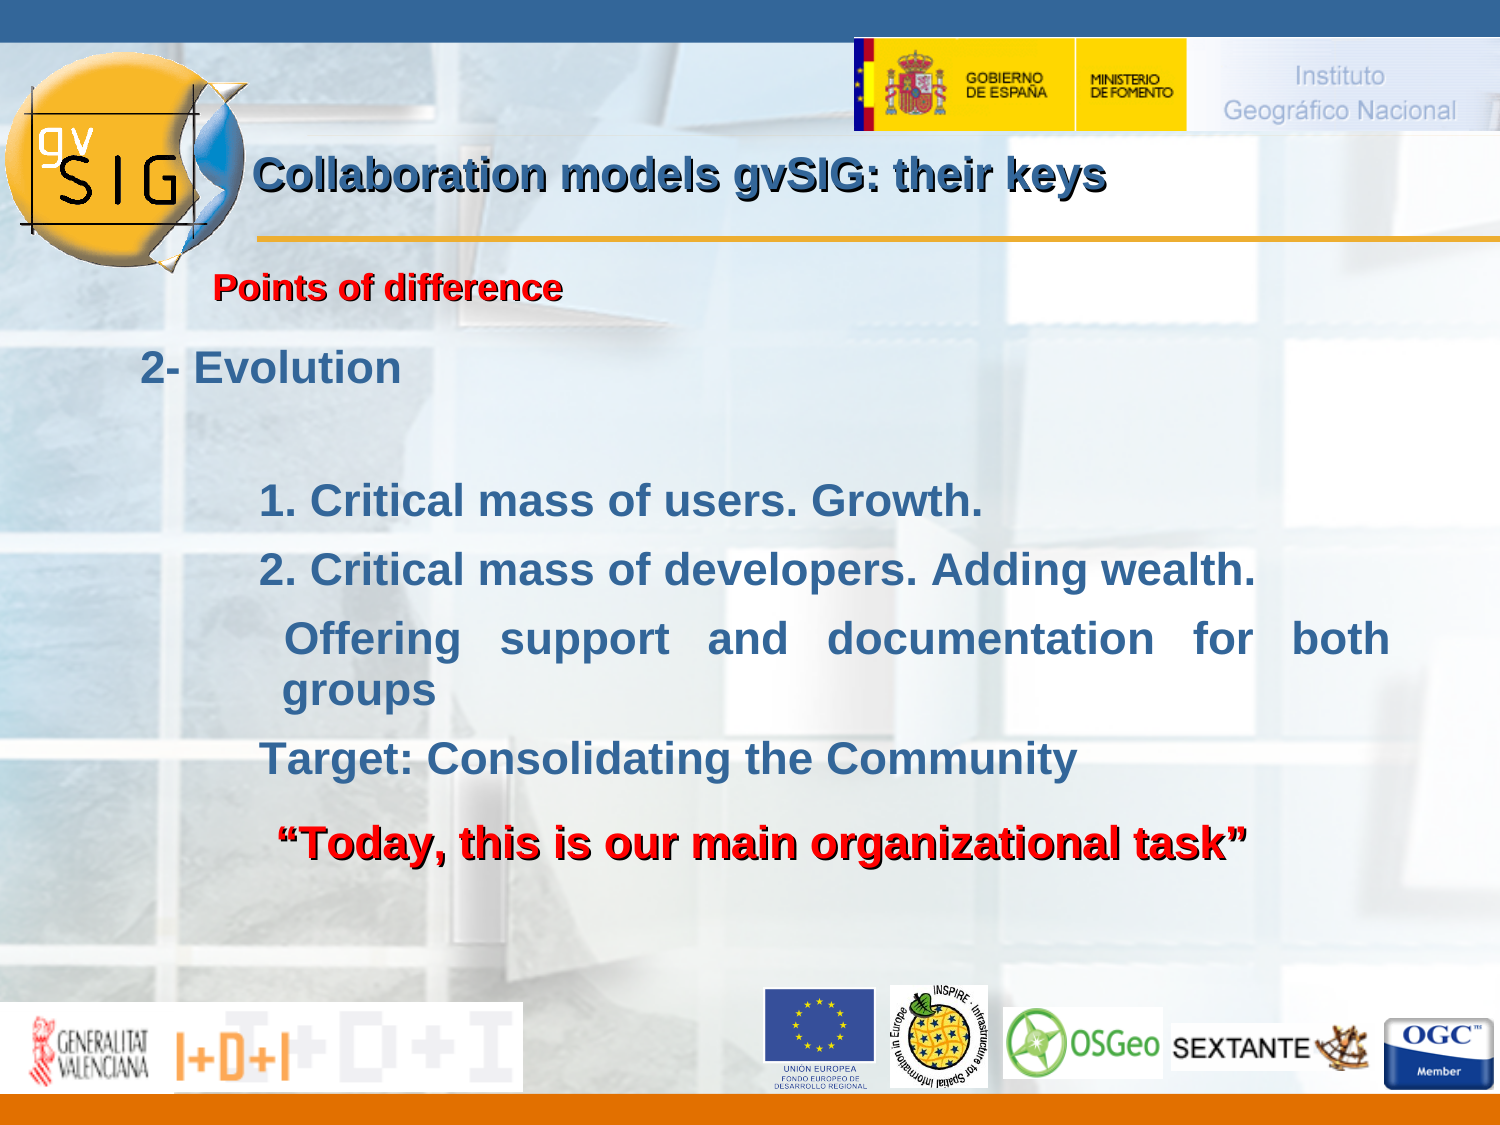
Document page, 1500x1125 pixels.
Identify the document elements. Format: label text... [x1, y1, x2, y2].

picture [1003, 1007, 1163, 1079]
text_box Points of difference [197, 260, 1500, 322]
picture [854, 37, 1500, 131]
text_box “Today, this is our main organizational task” [127, 746, 1409, 1003]
picture [890, 1003, 988, 1088]
picture [763, 1003, 876, 1089]
text_box Collaboration models gvSIG: their keys [236, 142, 1500, 211]
text_box 2- Evolution 1. Critical mass of users. Growth. 2. Critical mass of developers. Adding wealth. Offering support and documentation for both groups Target: Consolidating the Community [125, 337, 1407, 855]
picture [0, 1002, 523, 1094]
picture [1171, 1023, 1375, 1071]
picture [1384, 1018, 1494, 1090]
picture [0, 49, 250, 276]
